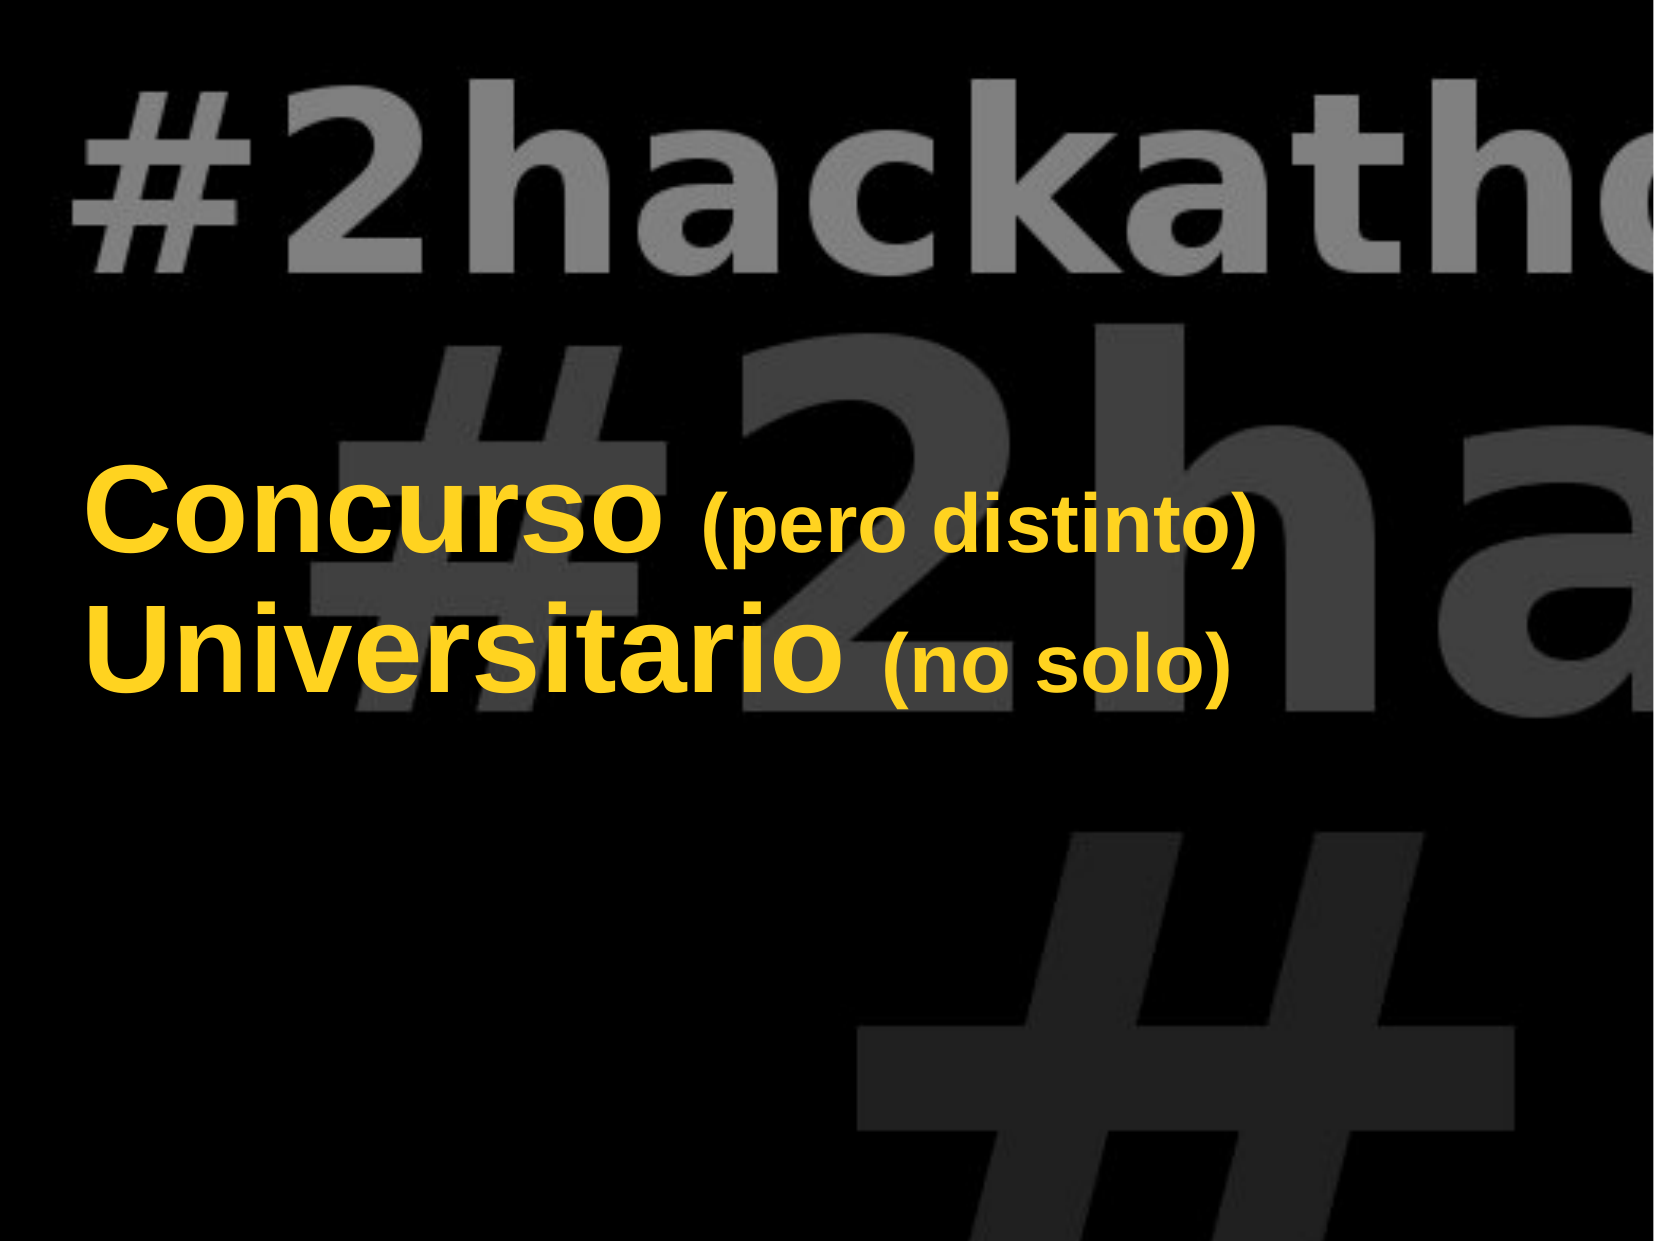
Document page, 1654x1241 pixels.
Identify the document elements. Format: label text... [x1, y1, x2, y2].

picture [0, 0, 1654, 1241]
subtitle Concurso (pero distinto) Universitario (no solo) [82, 19, 1571, 1139]
